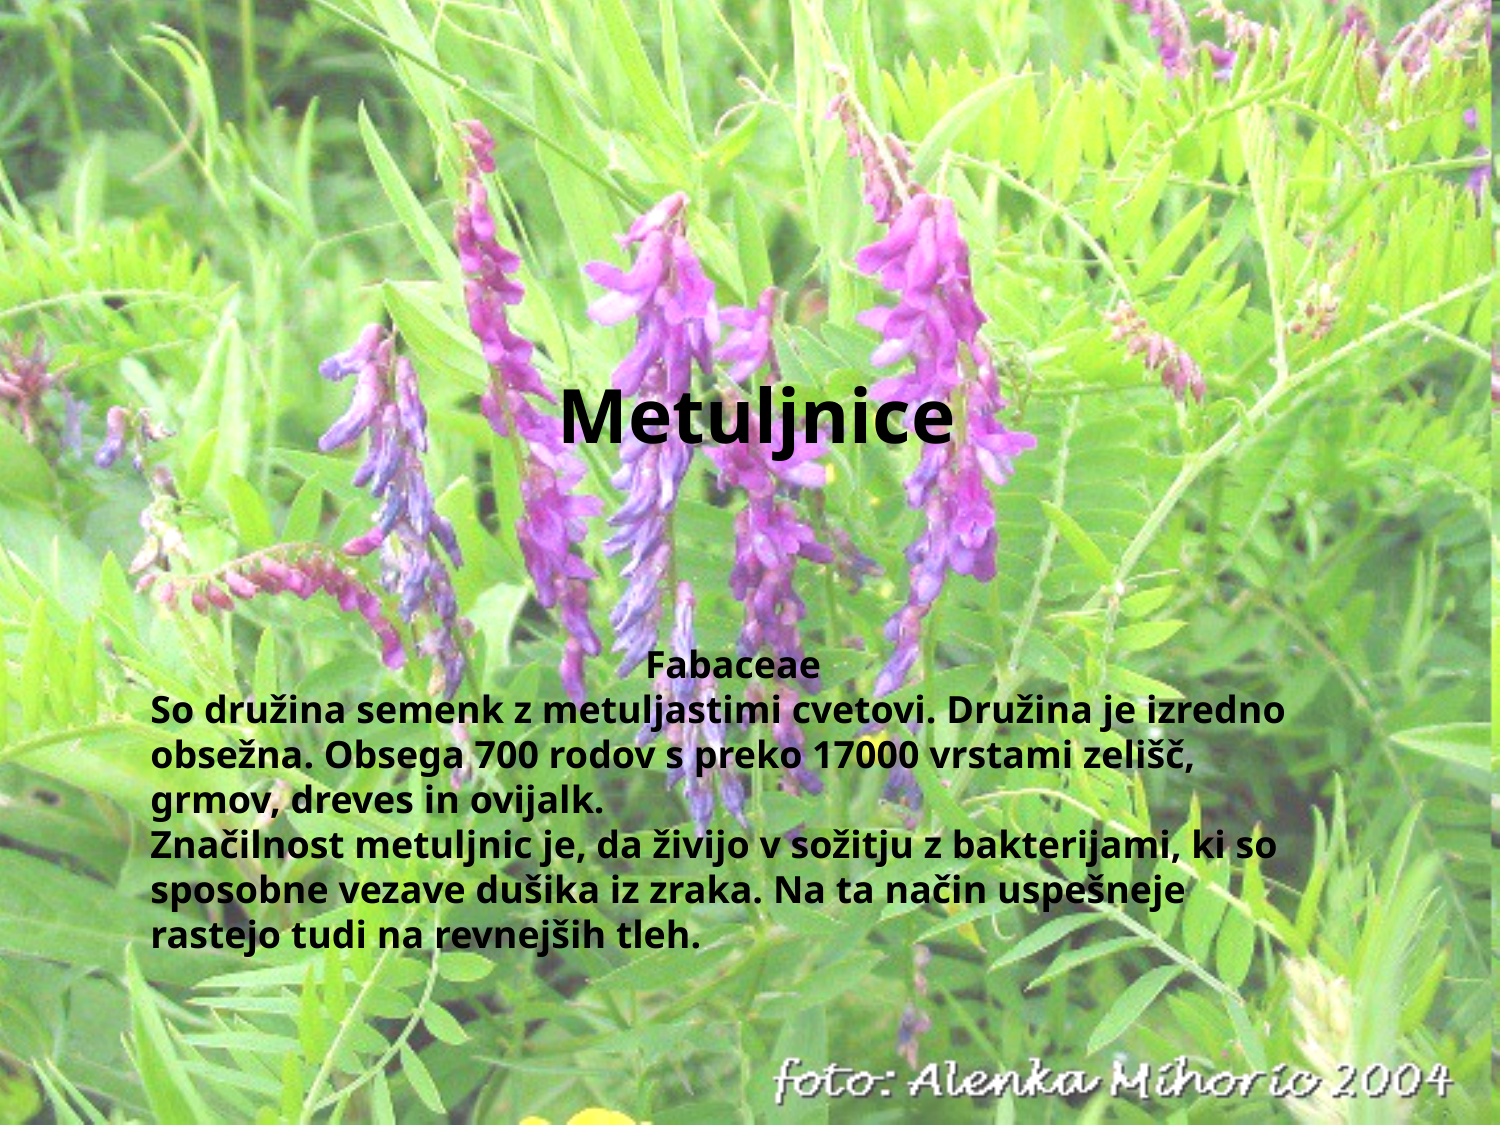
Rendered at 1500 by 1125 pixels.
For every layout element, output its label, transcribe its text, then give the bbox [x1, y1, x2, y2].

text_box Fabaceae So družina semenk z metuljastimi cvetovi. Družina je izredno obsežna. Obsega 700 rodov s preko 17000 vrstami zelišč, grmov, dreves in ovijalk. Značilnost metuljnic je, da živijo v sožitju z bakterijami, ki so sposobne vezave dušika iz zraka. Na ta način uspešneje rastejo tudi na revnejših tleh. [135, 633, 1341, 1021]
picture [0, 0, 1500, 1125]
text_box Metuljnice [312, 361, 1201, 536]
